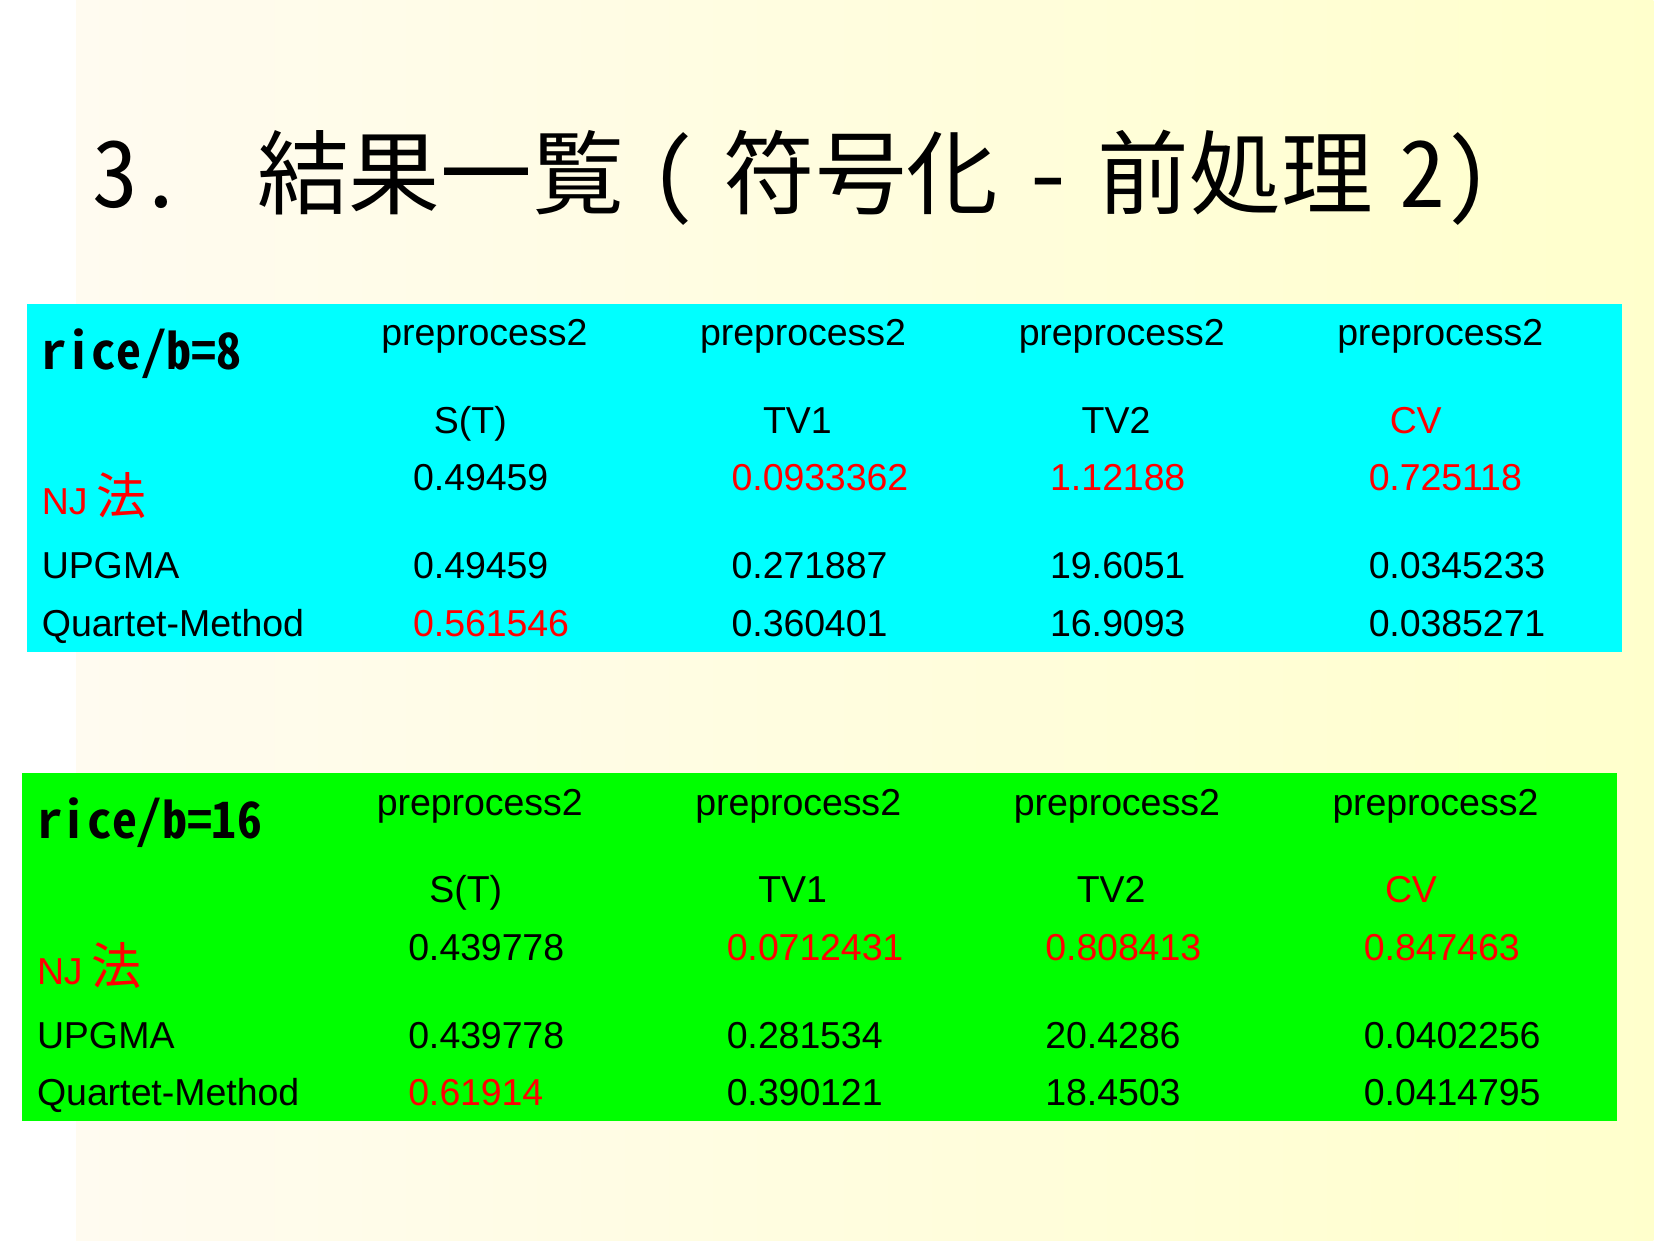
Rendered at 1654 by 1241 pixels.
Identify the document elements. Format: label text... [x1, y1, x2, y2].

table_cell 0.561546 [346, 594, 664, 652]
table_cell S(T) [346, 392, 664, 449]
table_cell 0.847463 [1297, 919, 1617, 1007]
chart [121, 652, 1534, 773]
chart [121, 1121, 1534, 1127]
table_cell 0.0385271 [1302, 594, 1622, 652]
table_header preprocess2 [983, 304, 1302, 392]
table_header preprocess2 [341, 773, 660, 861]
table_header preprocess2 [1302, 304, 1622, 392]
table_header rice/b=8 [27, 304, 346, 392]
table_cell [22, 861, 341, 919]
table_cell [27, 392, 346, 449]
table_cell 0.271887 [664, 537, 983, 594]
table_header preprocess2 [1297, 773, 1617, 861]
table_cell 0.0402256 [1297, 1007, 1617, 1064]
table_cell Quartet-Method [22, 1064, 341, 1121]
table_cell TV2 [983, 392, 1302, 449]
table_header preprocess2 [978, 773, 1297, 861]
table_header preprocess2 [660, 773, 978, 861]
table_cell CV [1302, 392, 1622, 449]
table_cell 1.12188 [983, 449, 1302, 537]
table_cell 0.0933362 [664, 449, 983, 537]
table_cell 0.439778 [341, 919, 660, 1007]
table_cell 0.49459 [346, 449, 664, 537]
table_cell 20.4286 [978, 1007, 1297, 1064]
table_cell 0.439778 [341, 1007, 660, 1064]
table_cell CV [1297, 861, 1617, 919]
table_cell 0.49459 [346, 537, 664, 594]
table_cell 0.61914 [341, 1064, 660, 1121]
table_cell TV1 [664, 392, 983, 449]
table_cell NJ法 [27, 449, 346, 537]
table_cell 0.725118 [1302, 449, 1622, 537]
table_cell 0.0712431 [660, 919, 978, 1007]
table_cell Quartet-Method [27, 594, 346, 652]
table_cell UPGMA [22, 1007, 341, 1064]
table_cell 0.0414795 [1297, 1064, 1617, 1121]
table_cell 0.808413 [978, 919, 1297, 1007]
table_cell NJ法 [22, 919, 341, 1007]
table_header preprocess2 [346, 304, 664, 392]
table_cell S(T) [341, 861, 660, 919]
table_cell 16.9093 [983, 594, 1302, 652]
table_cell 0.281534 [660, 1007, 978, 1064]
table_cell UPGMA [27, 537, 346, 594]
table_cell TV2 [978, 861, 1297, 919]
table_cell 0.390121 [660, 1064, 978, 1121]
table_cell 0.0345233 [1302, 537, 1622, 594]
table_header preprocess2 [664, 304, 983, 392]
table_cell 0.360401 [664, 594, 983, 652]
table_cell 18.4503 [978, 1064, 1297, 1121]
table_cell 19.6051 [983, 537, 1302, 594]
table_cell TV1 [660, 861, 978, 919]
text_box 3. 結果一覧(符号化-前処理2) [89, 118, 1625, 216]
table_header rice/b=16 [22, 773, 341, 861]
